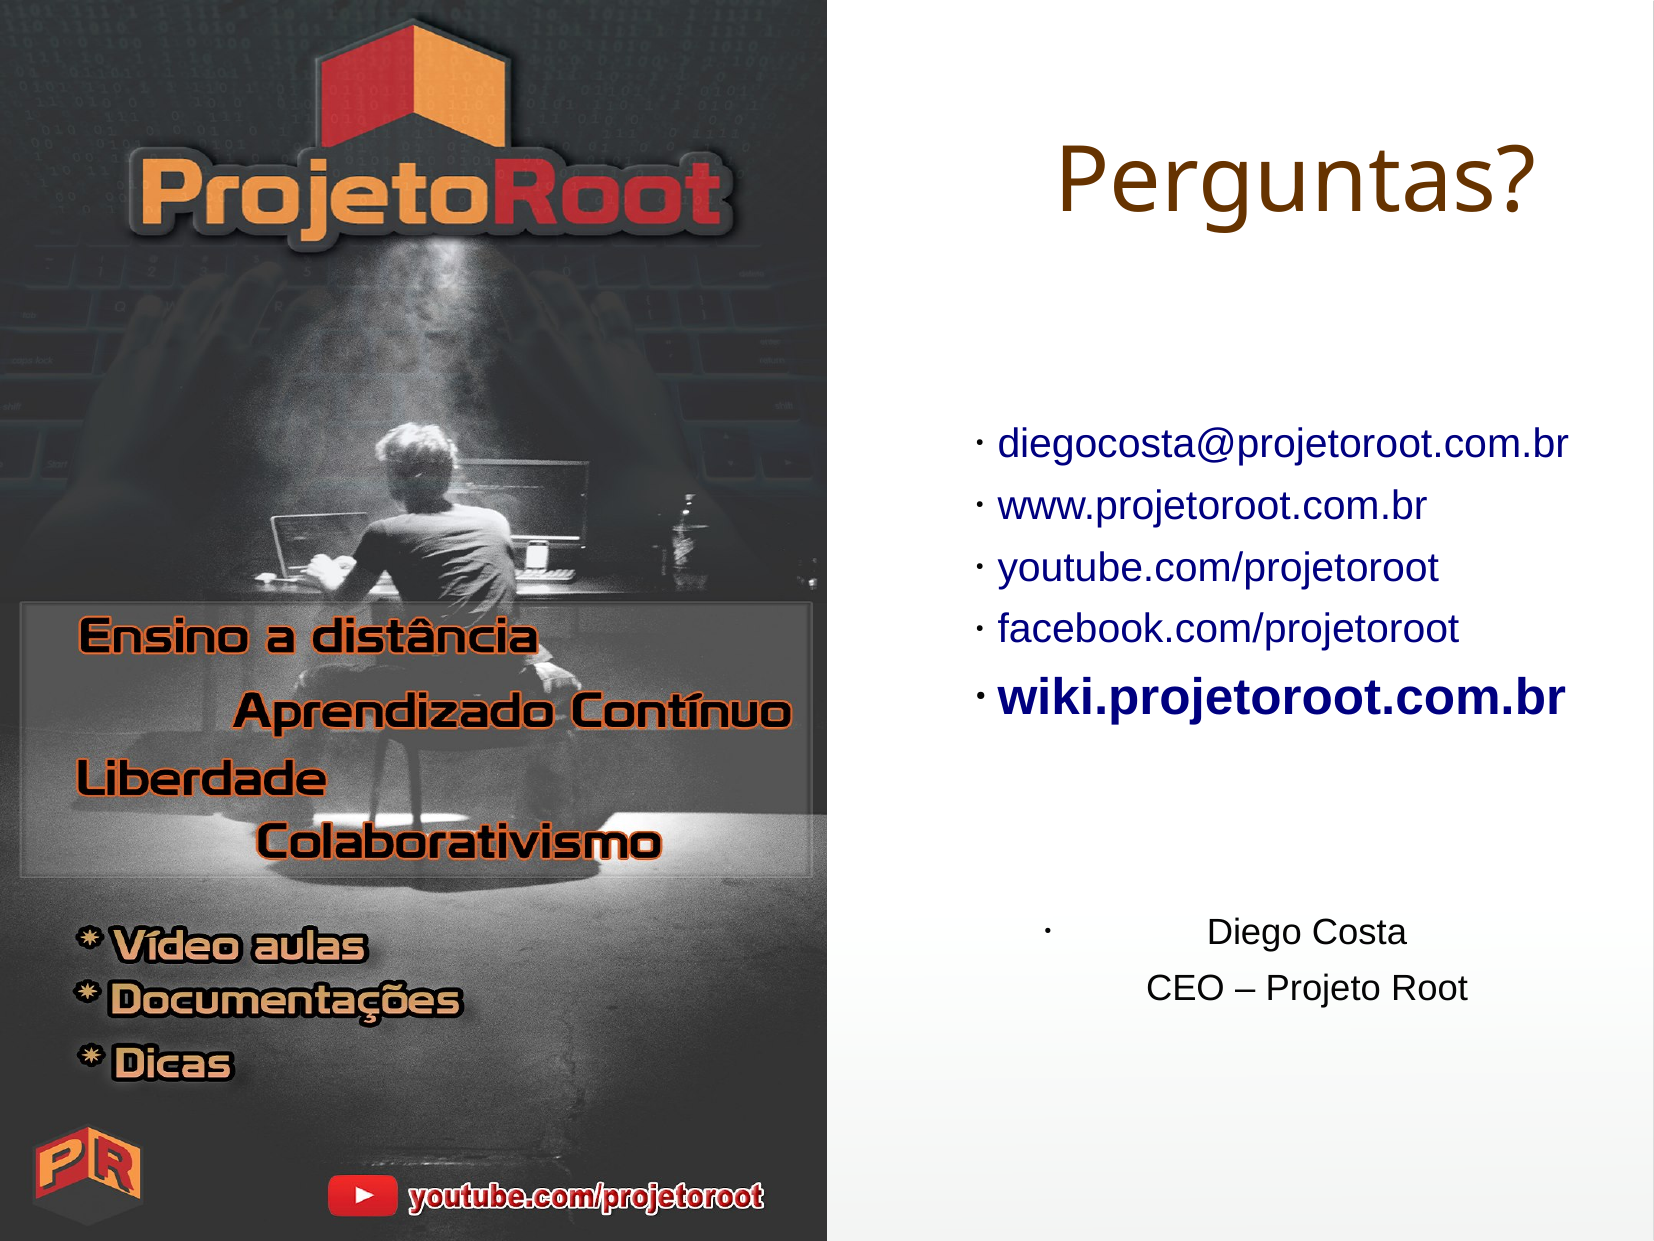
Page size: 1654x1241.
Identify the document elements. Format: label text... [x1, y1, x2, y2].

list diegocosta@projetoroot.com.br www.projetoroot.com.br youtube.com/projetoroot facebook.com/projetoroot wiki.projetoroot.com.br Diego Costa CEO – Projeto Root [968, 307, 1617, 1027]
text_box Perguntas? [1039, 106, 1571, 327]
picture [0, 0, 1654, 1241]
